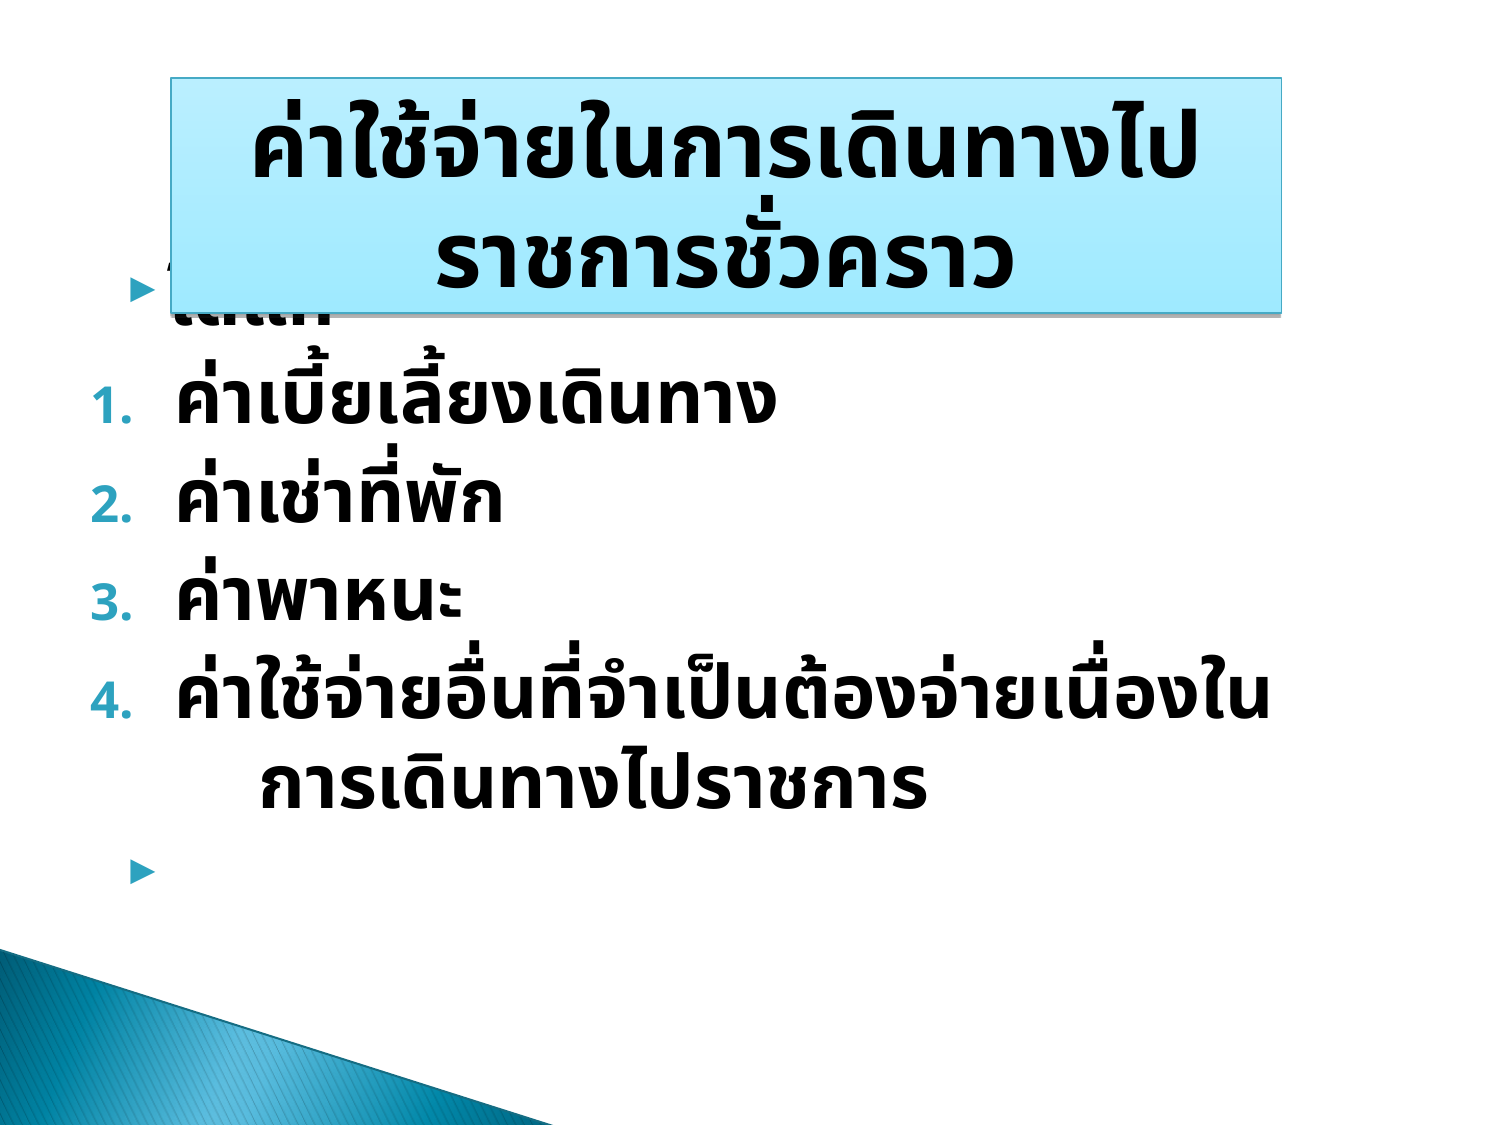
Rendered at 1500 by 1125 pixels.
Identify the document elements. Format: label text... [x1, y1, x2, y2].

text_box ค่าใช้จ่ายในการเดินทางไปราชการชั่วคราว [171, 78, 1282, 205]
list ได้แก่ ค่าเบี้ยเลี้ยงเดินทาง ค่าเช่าที่พัก ค่าพาหนะ ค่าใช้จ่ายอื่นที่จำเป็นต้องจ่ายเนื่องใน การเดินทางไปราชการ [75, 243, 1426, 986]
